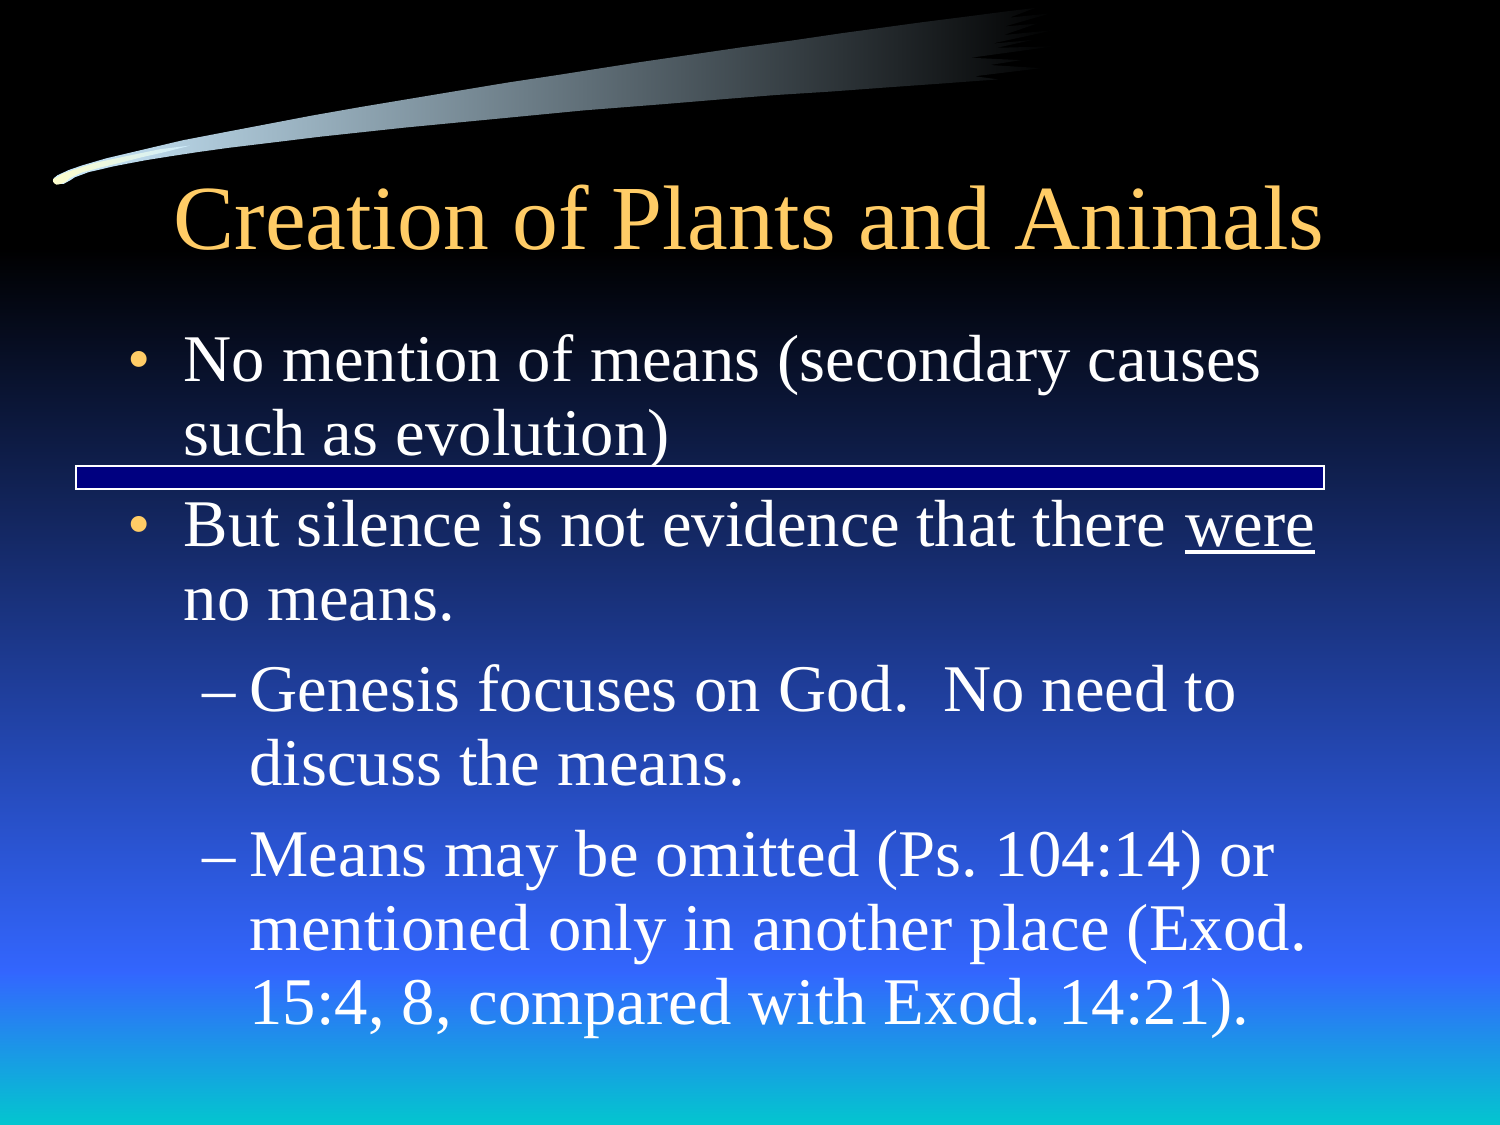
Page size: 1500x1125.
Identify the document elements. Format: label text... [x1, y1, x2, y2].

text_box [76, 466, 1324, 490]
title Creation of Plants and Animals [112, 124, 1388, 313]
list No mention of means (secondary causes such as evolution) But silence is not evidence that there were no means. Genesis focuses on God. No need to discuss the means. Means may be omitted (Ps. 104:14) or mentioned only in another place (Exod. 15:4, 8, compared with Exod. 14:21). [112, 314, 1388, 1047]
